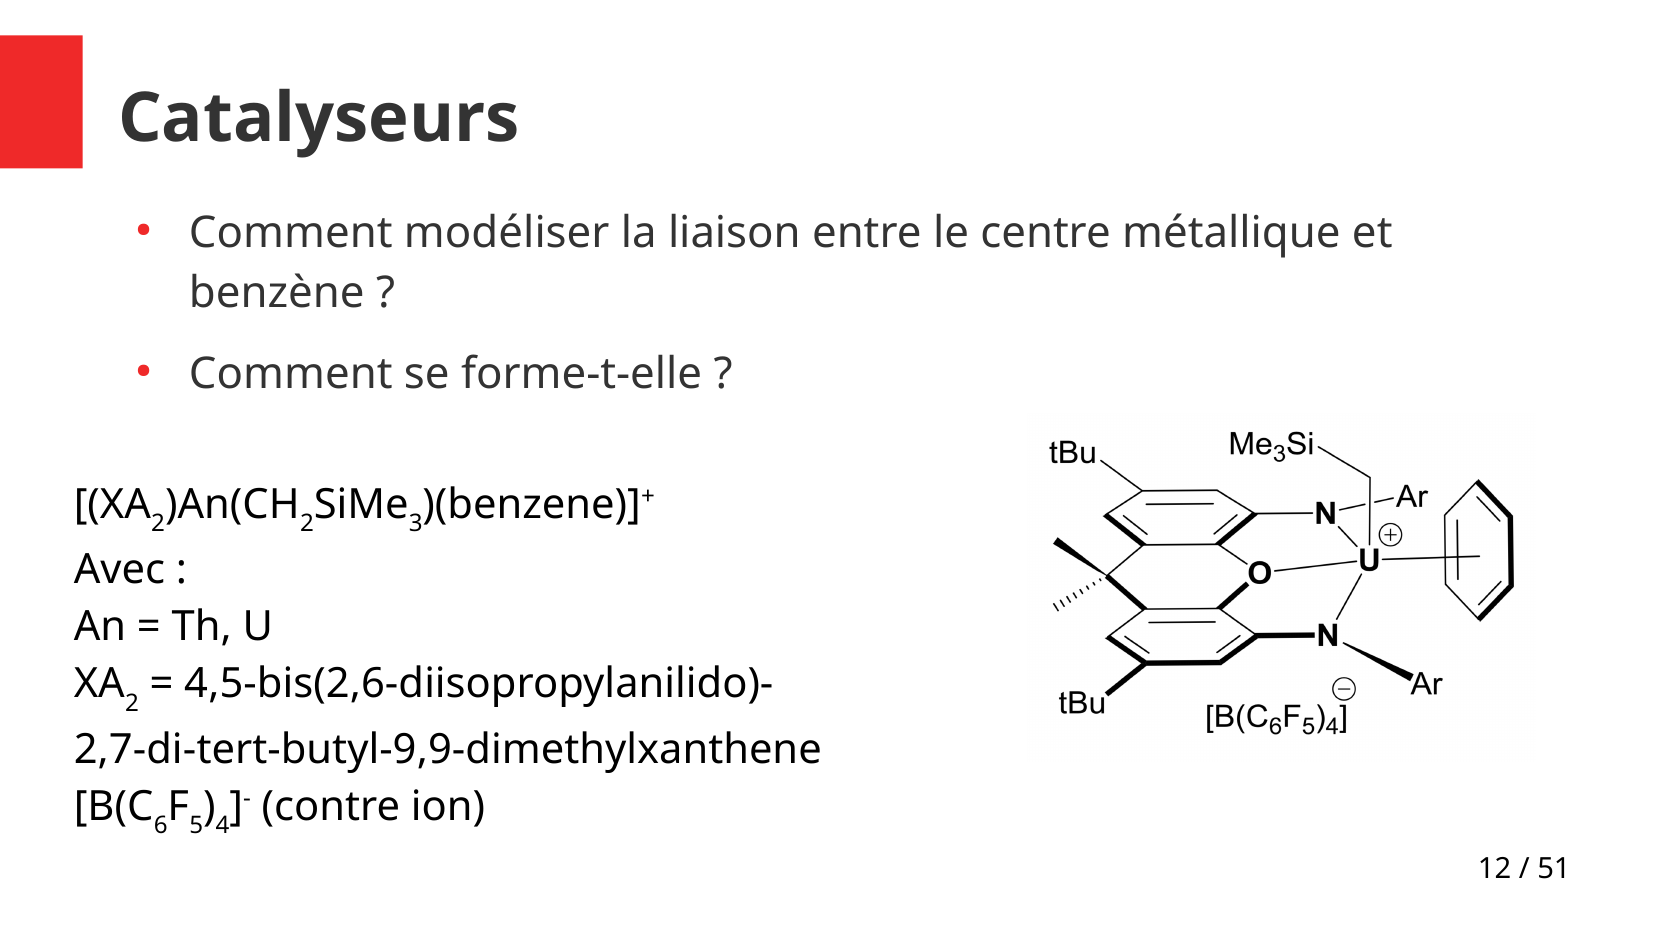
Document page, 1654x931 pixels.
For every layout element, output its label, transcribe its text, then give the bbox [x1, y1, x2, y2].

picture [1027, 413, 1536, 762]
list Comment modéliser la liaison entre le centre métallique et benzène ? Comment se forme-t-elle ? [118, 200, 1536, 414]
title Catalyseurs [118, 37, 1571, 193]
text_box [(XA2)An(CH2SiMe3)(benzene)]+ Avec : An = Th, U XA2 = 4,5-bis(2,6-diisopropylanilido)- 2,7-di-tert-butyl-9,9-dimethylxanthene [B(C6F5)4]- (contre ion) [59, 466, 1654, 886]
